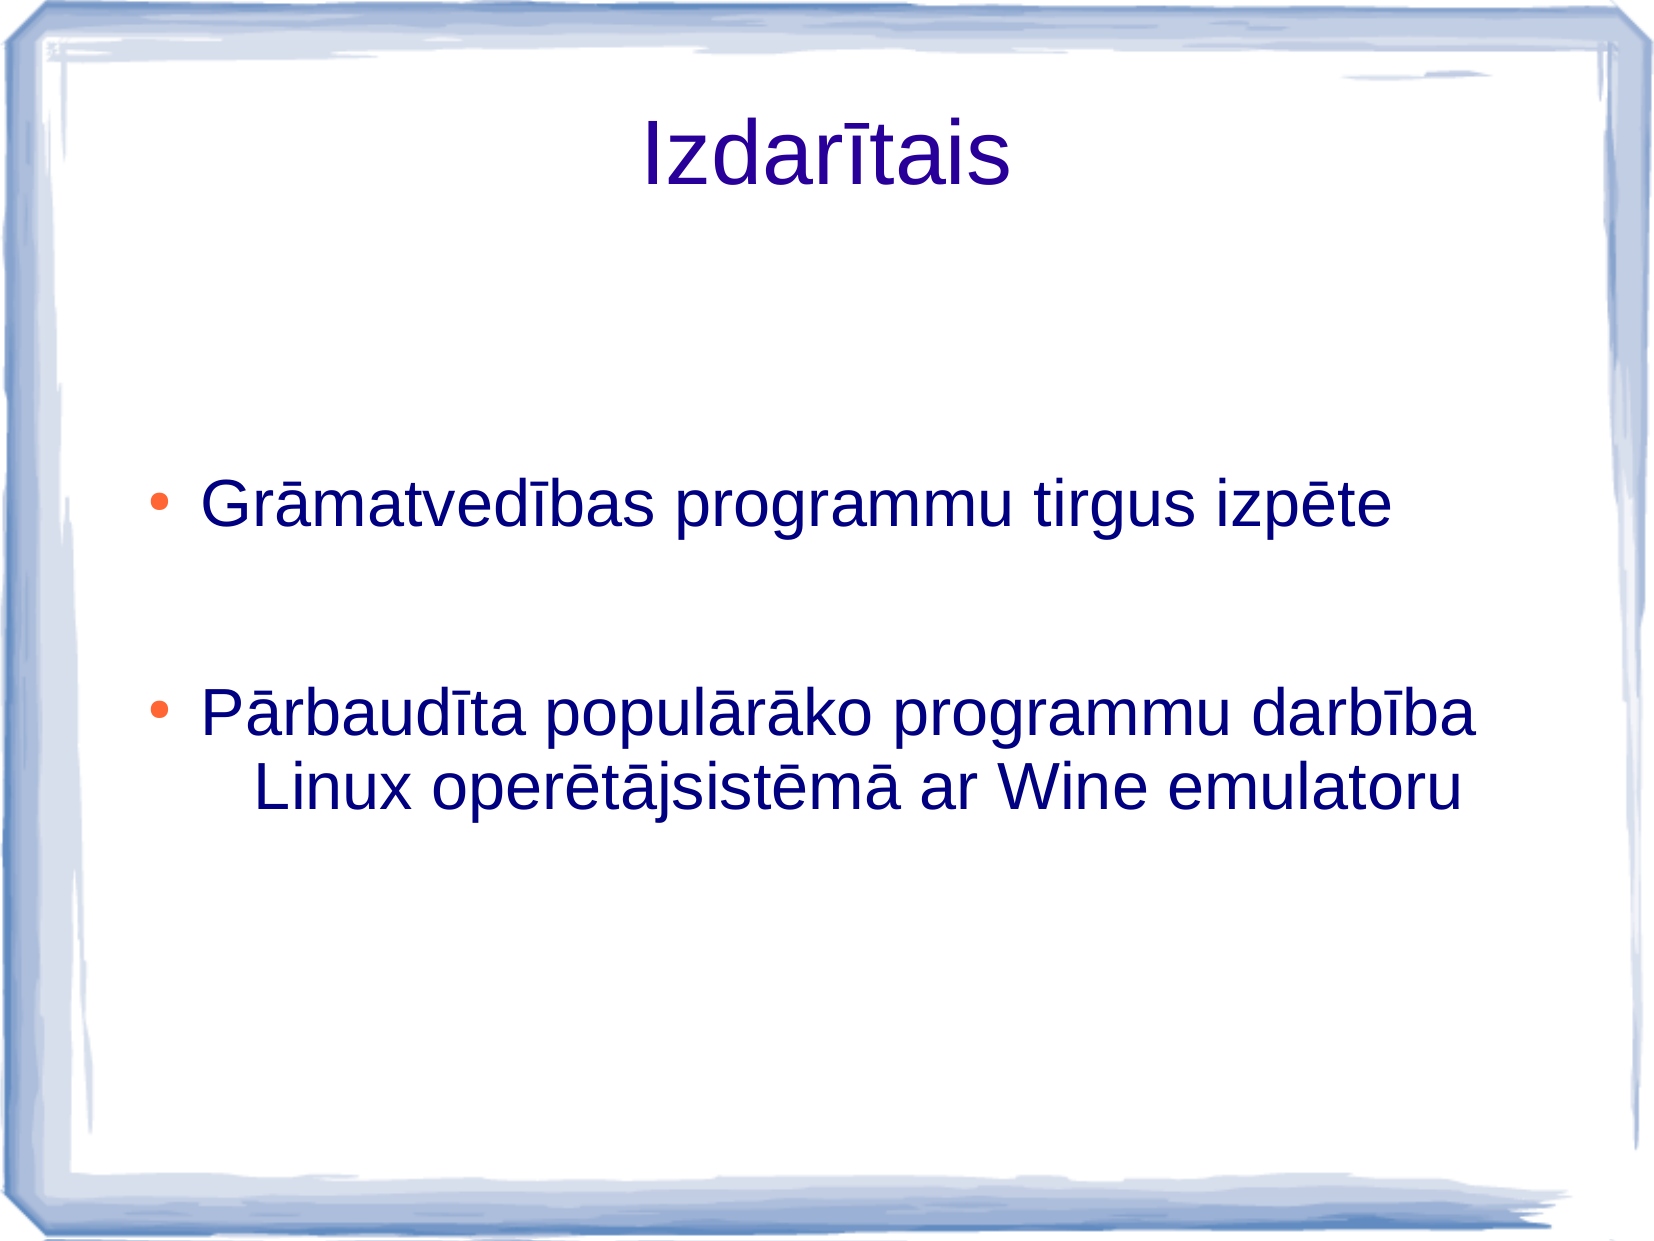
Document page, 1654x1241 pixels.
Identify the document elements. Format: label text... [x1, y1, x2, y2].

list Grāmatvedības programmu tirgus izpēte Pārbaudīta populārāko programmu darbība Linux operētājsistēmā ar Wine emulatoru [112, 465, 1565, 945]
picture [0, 0, 1654, 1241]
title Izdarītais [82, 49, 1571, 257]
